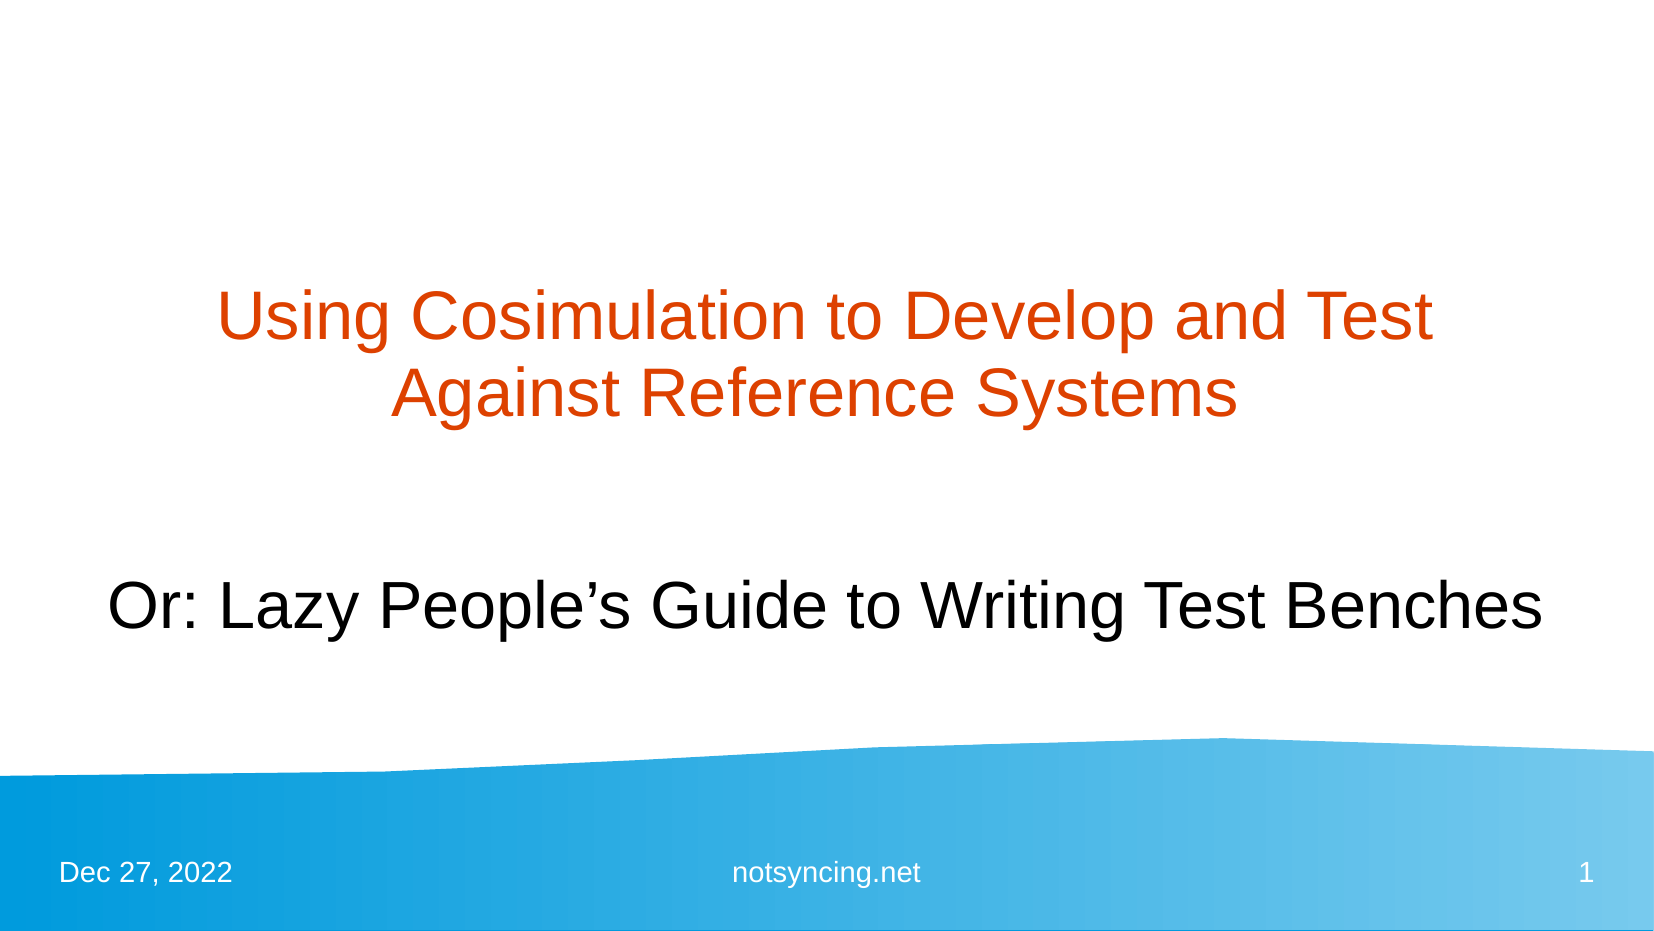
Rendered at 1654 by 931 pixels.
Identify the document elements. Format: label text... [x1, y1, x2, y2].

title Using Cosimulation to Develop and Test Against Reference Systems [0, 265, 1651, 443]
subtitle Or: Lazy People’s Guide to Writing Test Benches [59, 472, 1595, 739]
